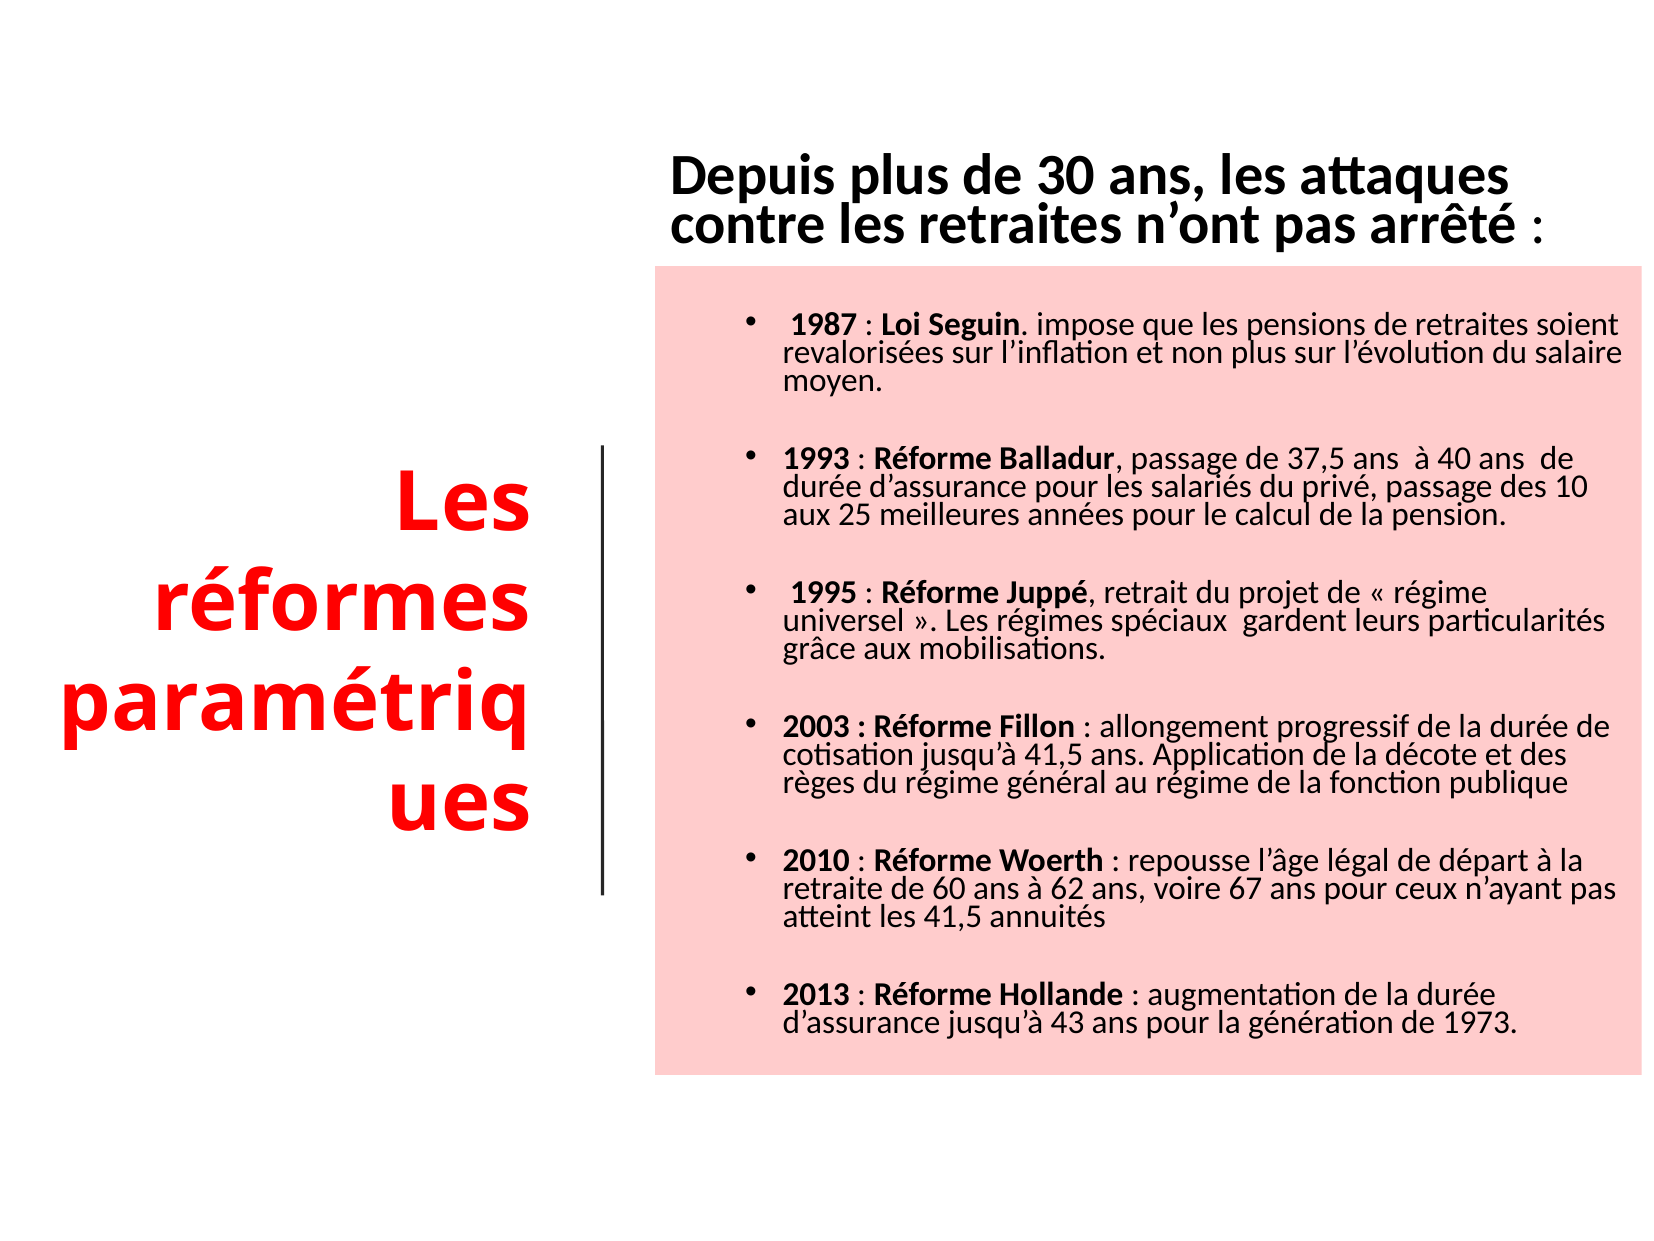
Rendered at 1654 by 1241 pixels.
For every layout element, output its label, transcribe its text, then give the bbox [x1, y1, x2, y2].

title Les réformes paramétriques [23, 277, 567, 1016]
text_box Depuis plus de 30 ans, les attaques contre les retraites n’ont pas arrêté : 1987 : Loi Seguin. impose que les pensions de retraites soient revalorisées sur l’inflation et non plus sur l’évolution du salaire moyen. 1993 : Réforme Balladur, passage de 37,5 ans à 40 ans de durée d’assurance pour les salariés du privé, passage des 10 aux 25 meilleures années pour le calcul de la pension. 1995 : Réforme Juppé, retrait du projet de « régime universel ». Les régimes spéciaux gardent leurs particularités grâce aux mobilisations. 2003 : Réforme Fillon : allongement progressif de la durée de cotisation jusqu’à 41,5 ans. Application de la décote et des règes du régime général au régime de la fonction publique 2010 : Réforme Woerth : repousse l’âge légal de départ à la retraite de 60 ans à 62 ans, voire 67 ans pour ceux n’ayant pas atteint les 41,5 annuités 2013 : Réforme Hollande : augmentation de la durée d’assurance jusqu’à 43 ans pour la génération de 1973. [655, 266, 1642, 1075]
